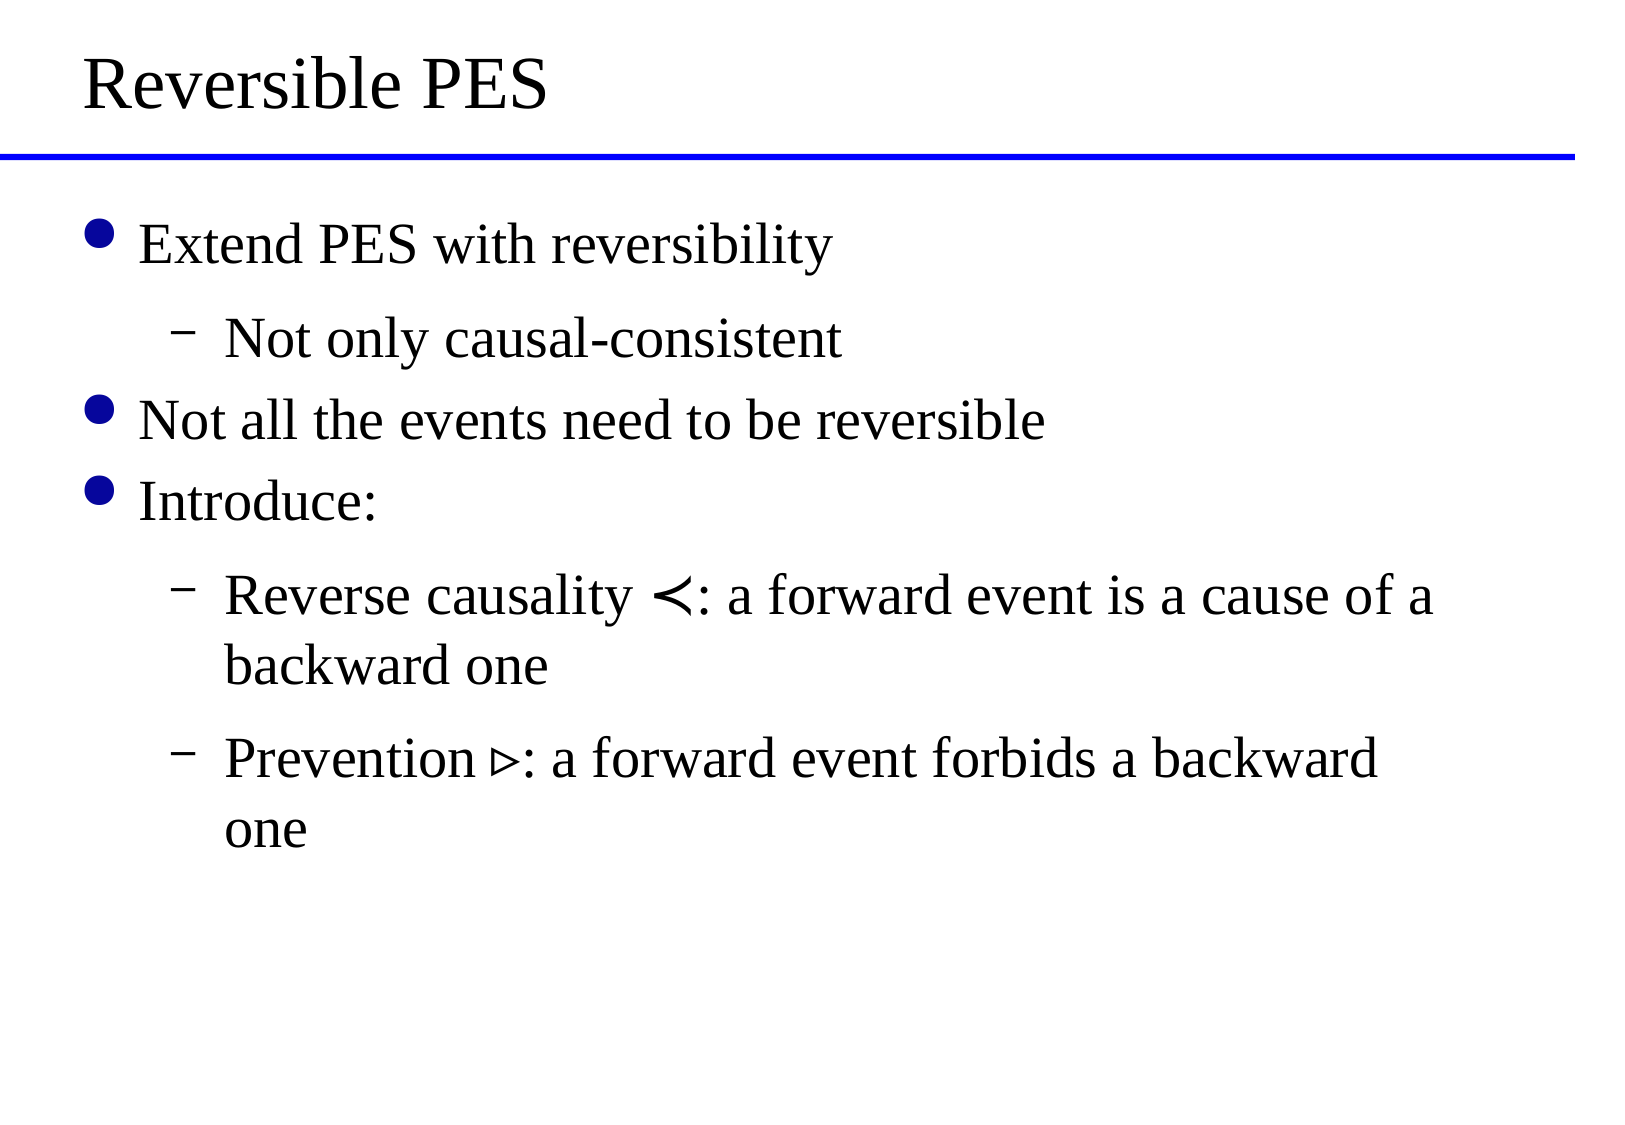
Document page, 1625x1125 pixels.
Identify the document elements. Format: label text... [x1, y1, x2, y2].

list Extend PES with reversibility Not only causal-consistent Not all the events need to be reversible Introduce: Reverse causality ≺: a forward event is a cause of a backward one Prevention ▹: a forward event forbids a backward one [67, 198, 1478, 1061]
title Reversible PES [67, 27, 1544, 131]
